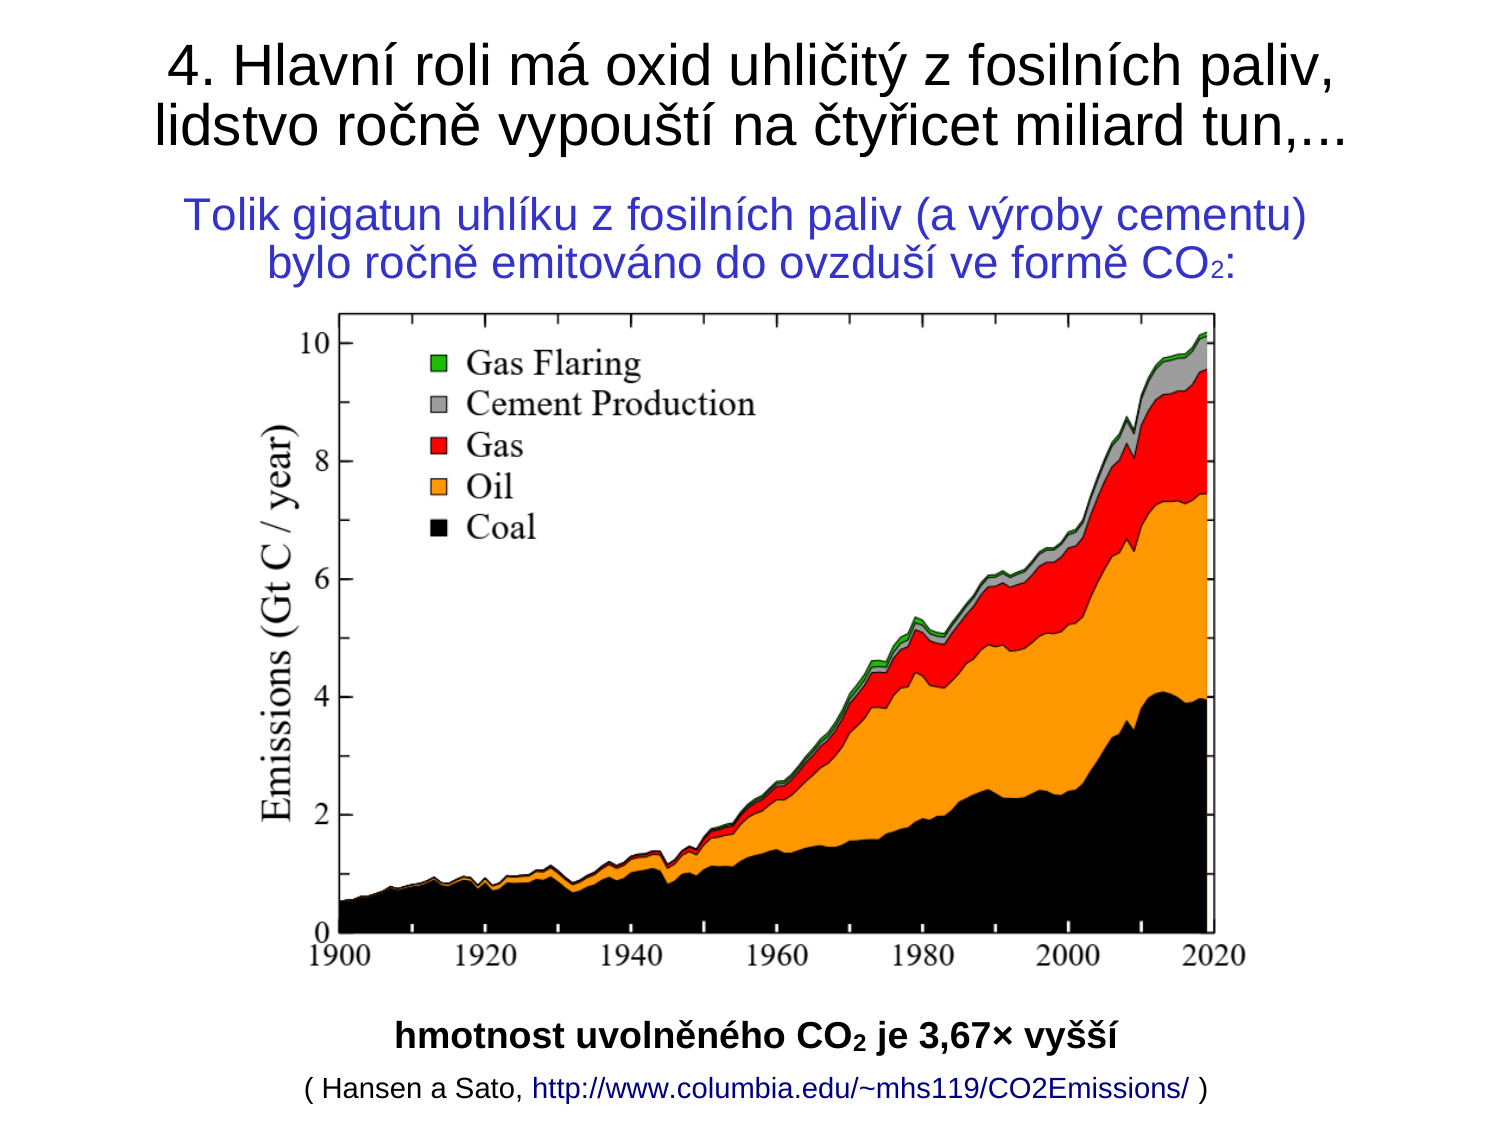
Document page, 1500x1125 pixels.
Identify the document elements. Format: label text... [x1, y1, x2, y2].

title 4. Hlavní roli má oxid uhličitý z fosilních paliv, lidstvo ročně vypouští na čtyřicet miliard tun,... Tolik gigatun uhlíku z fosilních paliv (a výroby cementu) bylo ročně emitováno do ovzduší ve formě CO2: [115, 13, 1390, 312]
picture [250, 300, 1250, 974]
subtitle hmotnost uvolněného CO2 je 3,67× vyšší ( Hansen a Sato, http://www.columbia.edu/~mhs119/CO2Emissions/ ) [223, 1013, 1289, 1125]
